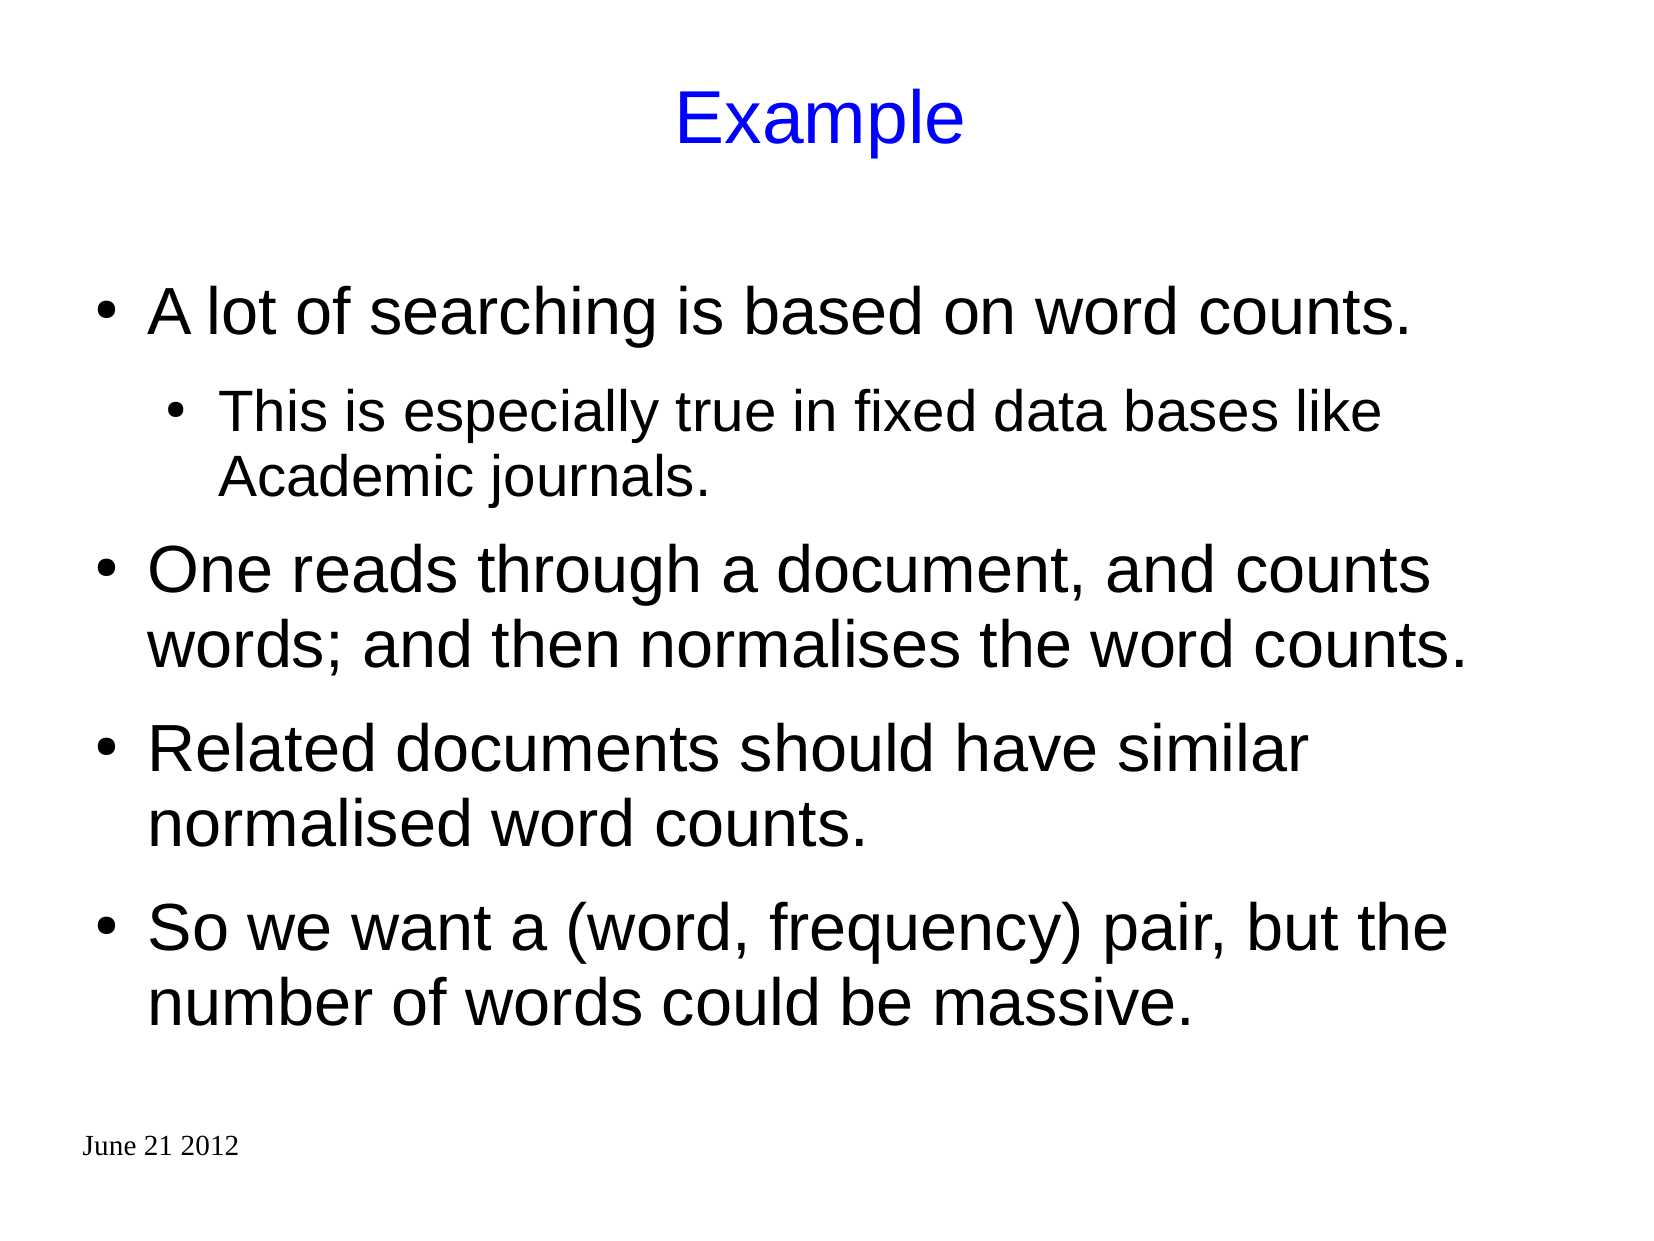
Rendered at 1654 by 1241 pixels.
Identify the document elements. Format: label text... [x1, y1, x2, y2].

list A lot of searching is based on word counts. This is especially true in fixed data bases like Academic journals. One reads through a document, and counts words; and then normalises the word counts. Related documents should have similar normalised word counts. So we want a (word, frequency) pair, but the number of words could be massive. [76, 274, 1565, 1093]
title Example [76, 58, 1565, 178]
